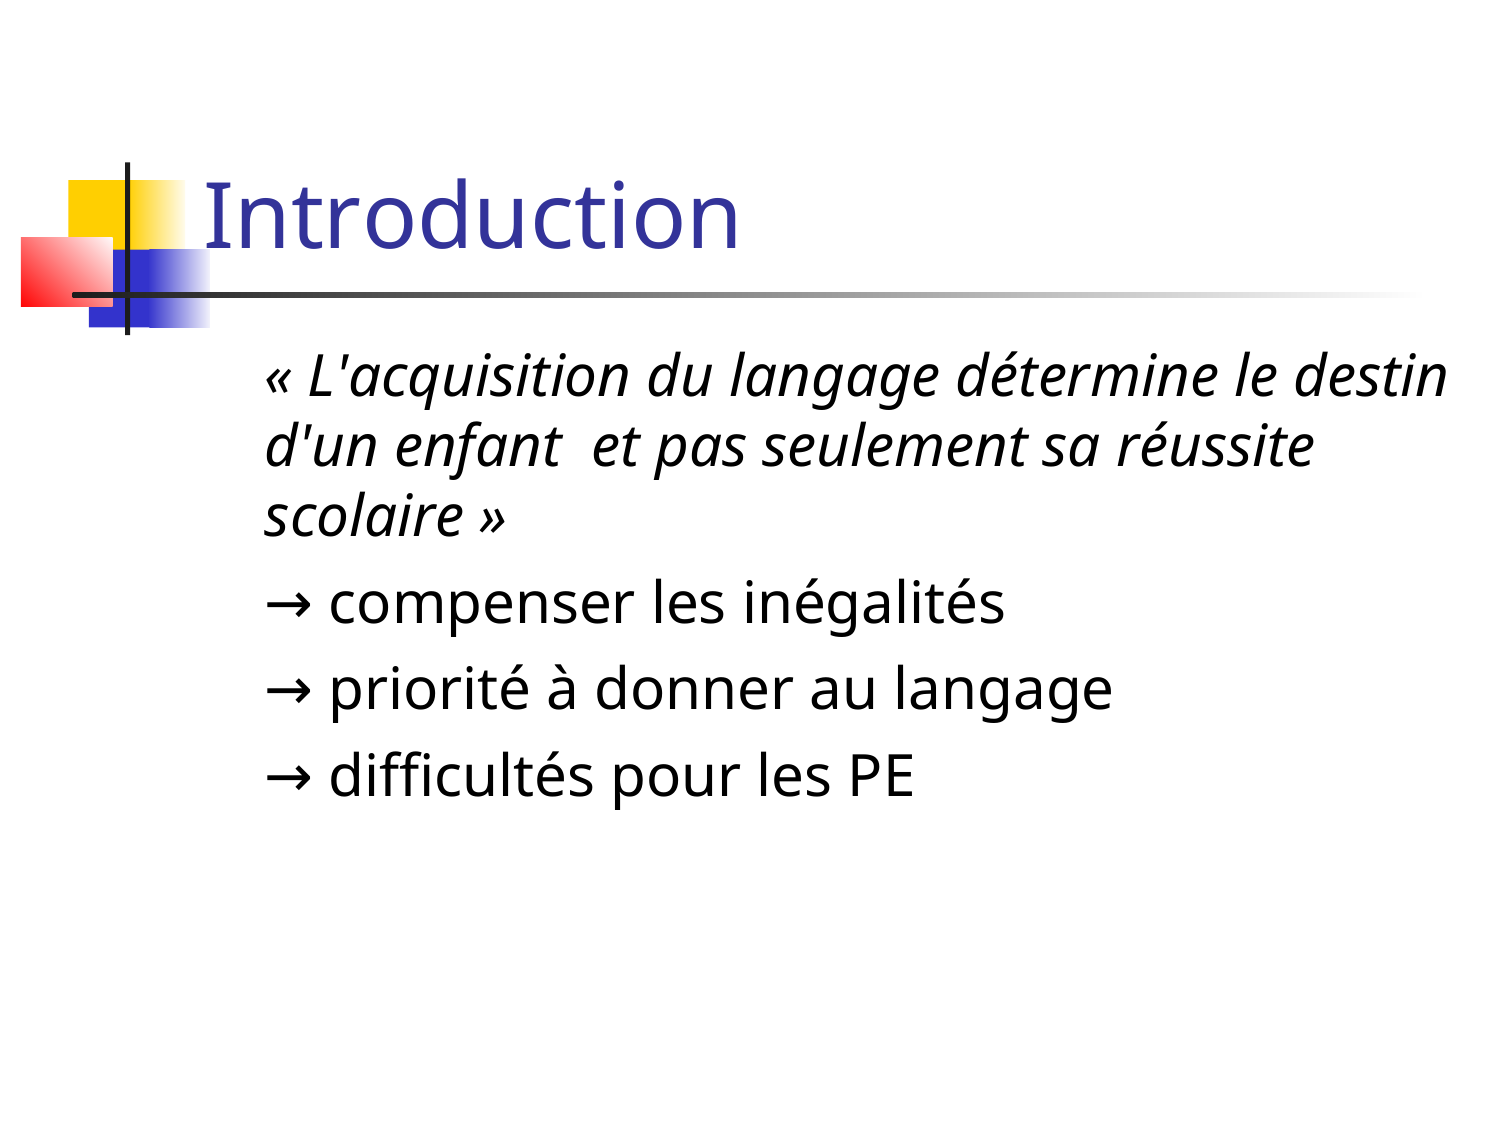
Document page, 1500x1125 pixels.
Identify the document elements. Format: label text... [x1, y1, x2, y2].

title Introduction [188, 35, 1468, 276]
list « L'acquisition du langage détermine le destin d'un enfant et pas seulement sa réussite scolaire » → compenser les inégalités → priorité à donner au langage → difficultés pour les PE [193, 331, 1469, 1007]
